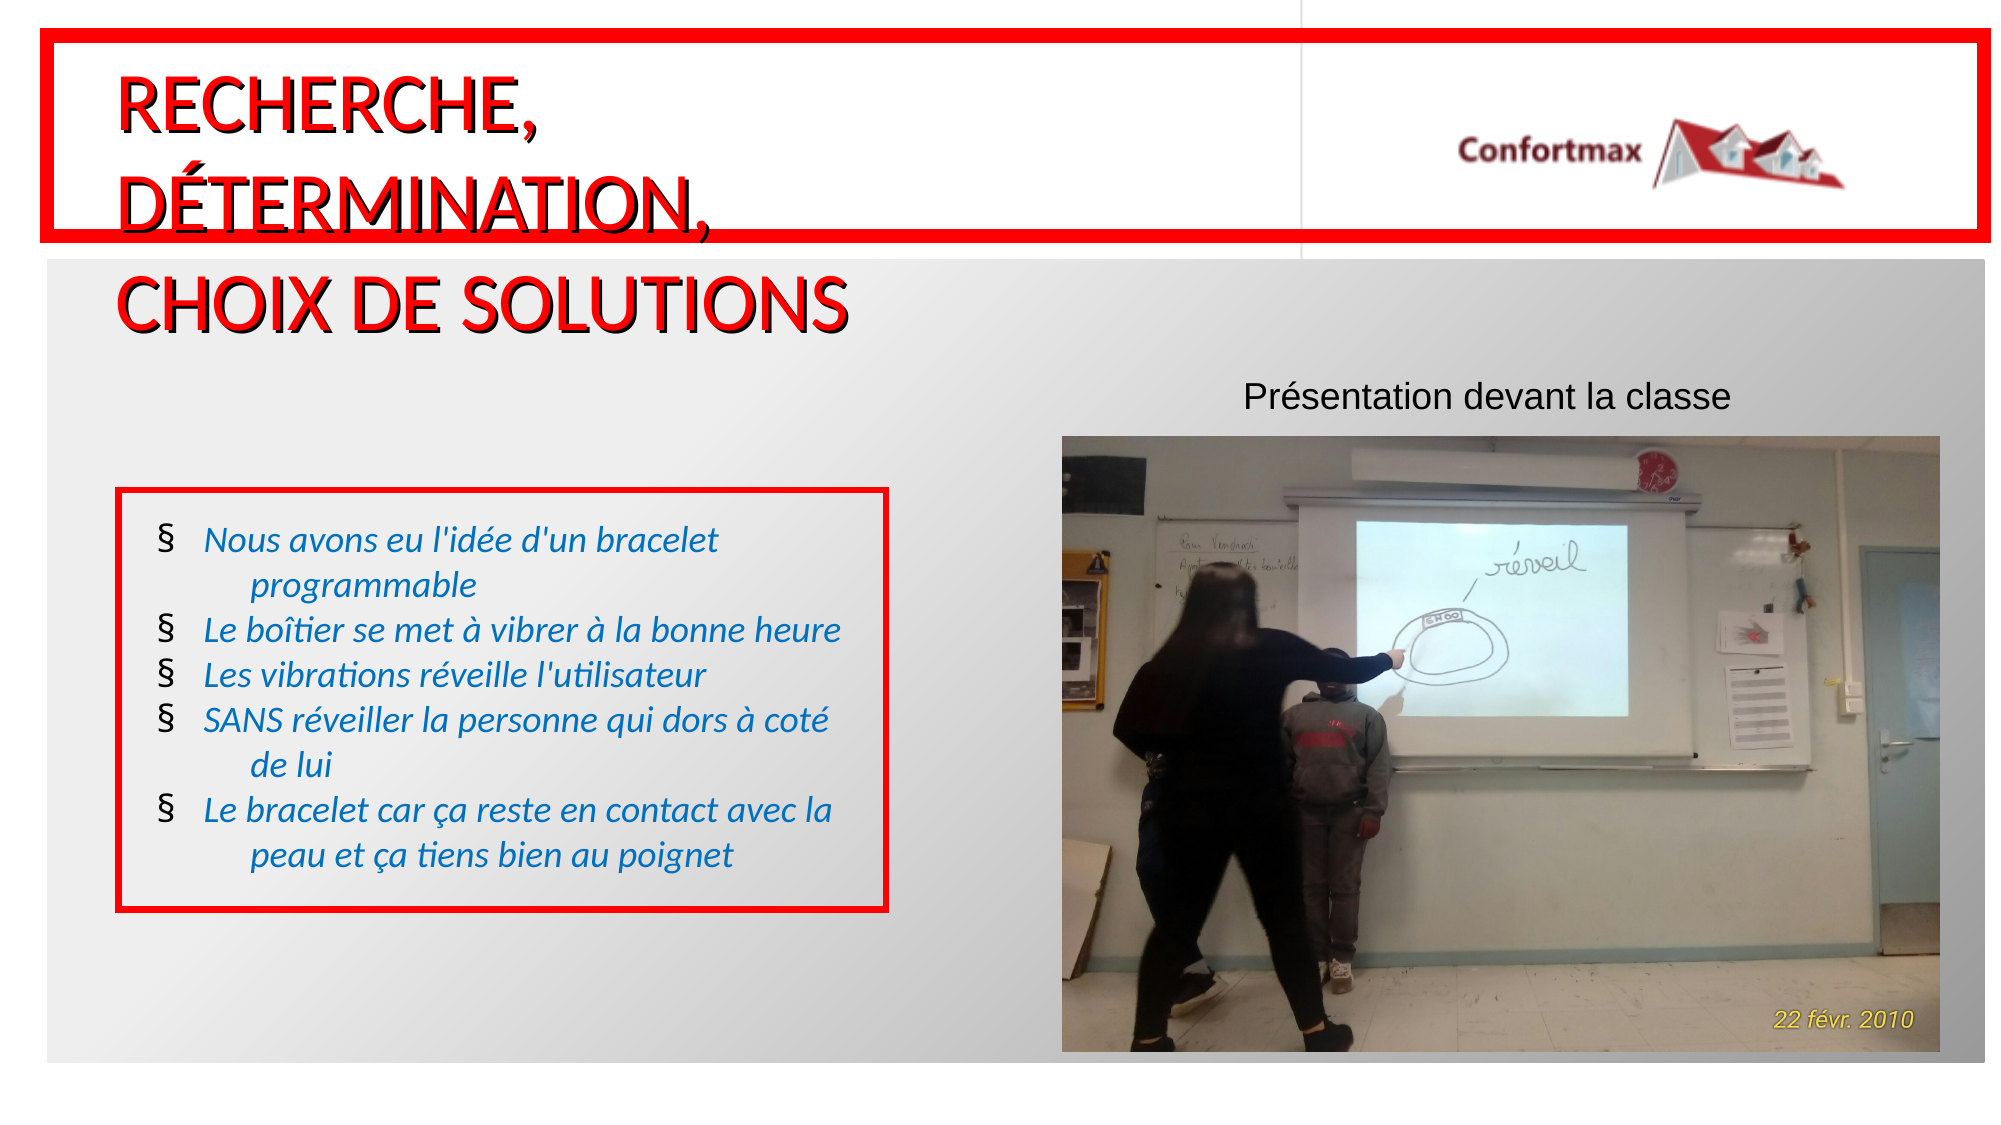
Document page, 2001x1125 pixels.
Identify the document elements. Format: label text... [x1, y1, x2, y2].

picture [1707, 43, 1977, 229]
text_box RECHERCHE, DÉTERMINATION, CHOIX DE SOLUTIONS [100, 39, 1707, 358]
picture [1062, 436, 1940, 1052]
text_box Nous avons eu l'idée d'un bracelet programmable Le boîtier se met à vibrer à la bonne heure Les vibrations réveille l'utilisateur SANS réveiller la personne qui dors à coté de lui Le bracelet car ça reste en contact avec la peau et ça tiens bien au poignet [142, 508, 874, 883]
picture [1299, 0, 1997, 343]
text_box Présentation devant la classe [1228, 368, 1831, 426]
